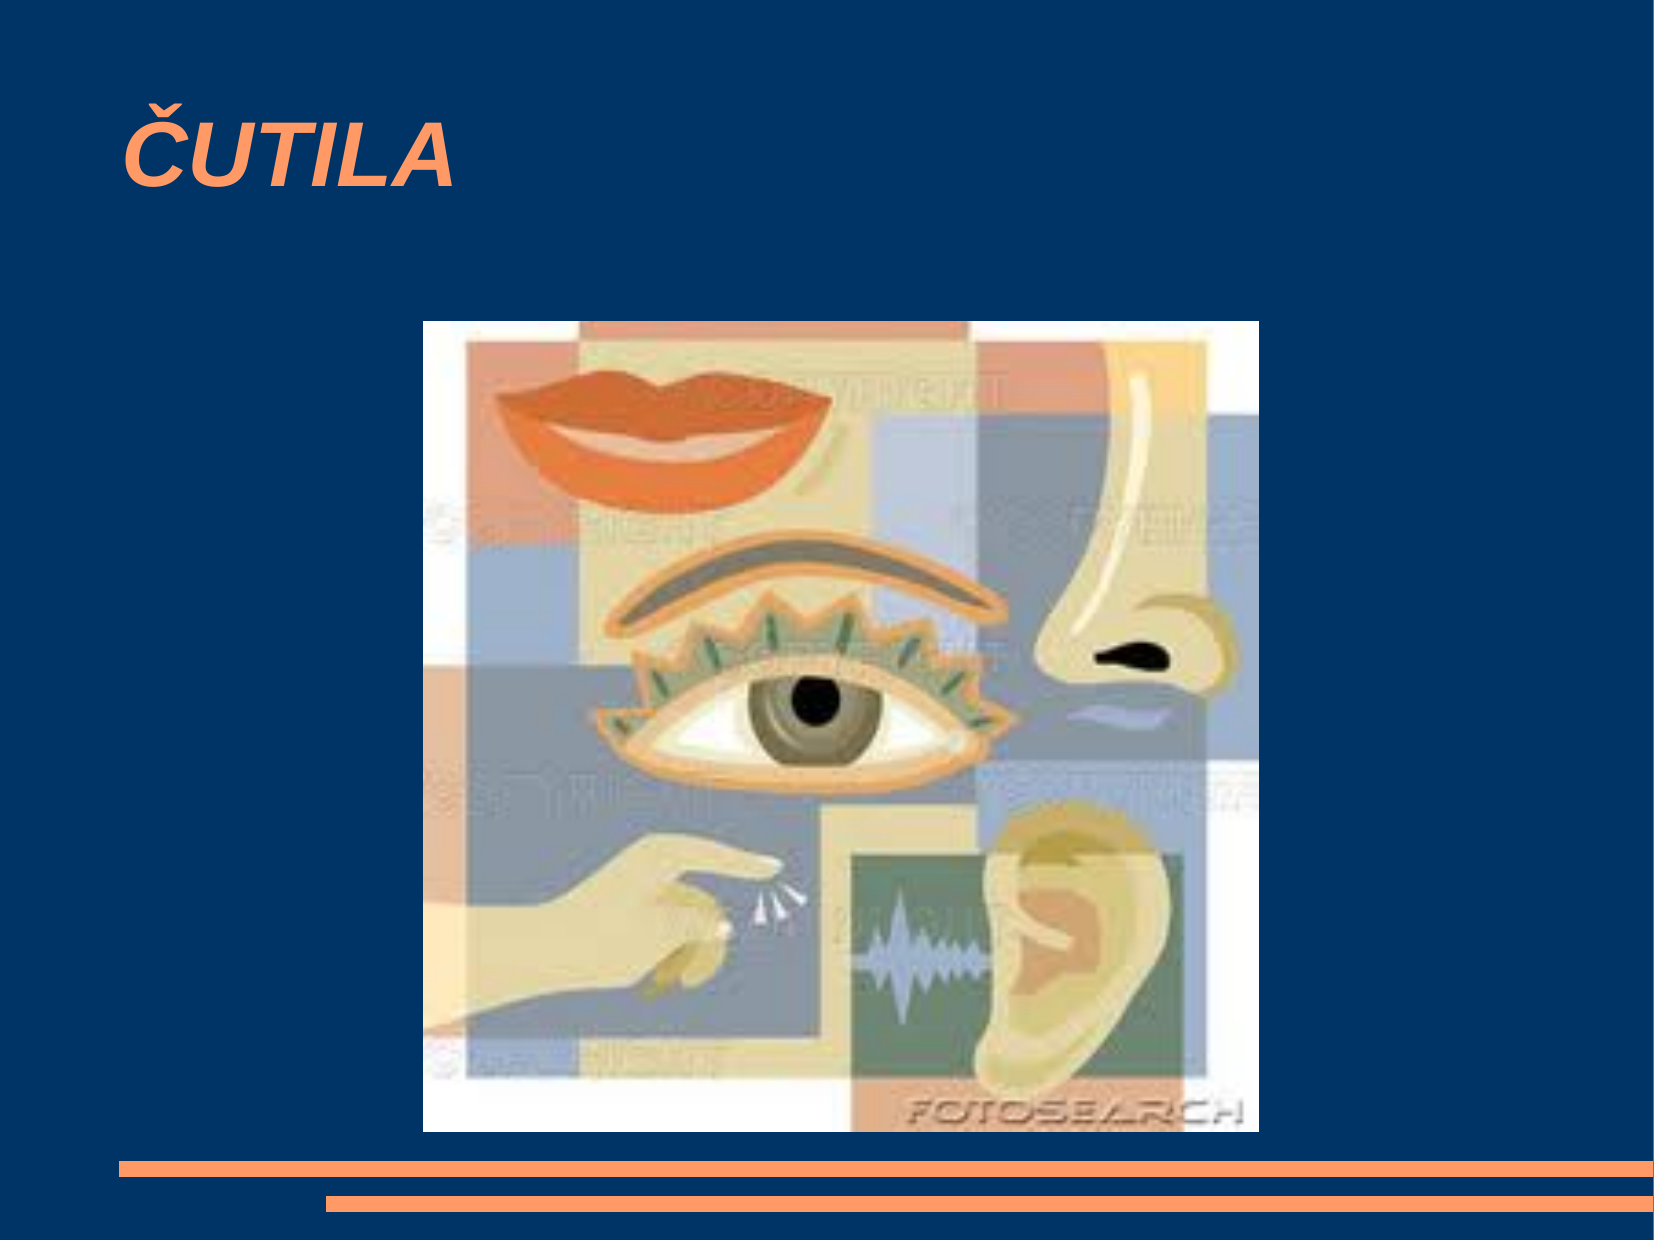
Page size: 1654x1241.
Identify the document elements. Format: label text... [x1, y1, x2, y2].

title ČUTILA [121, 46, 1534, 254]
picture [423, 321, 1259, 1132]
